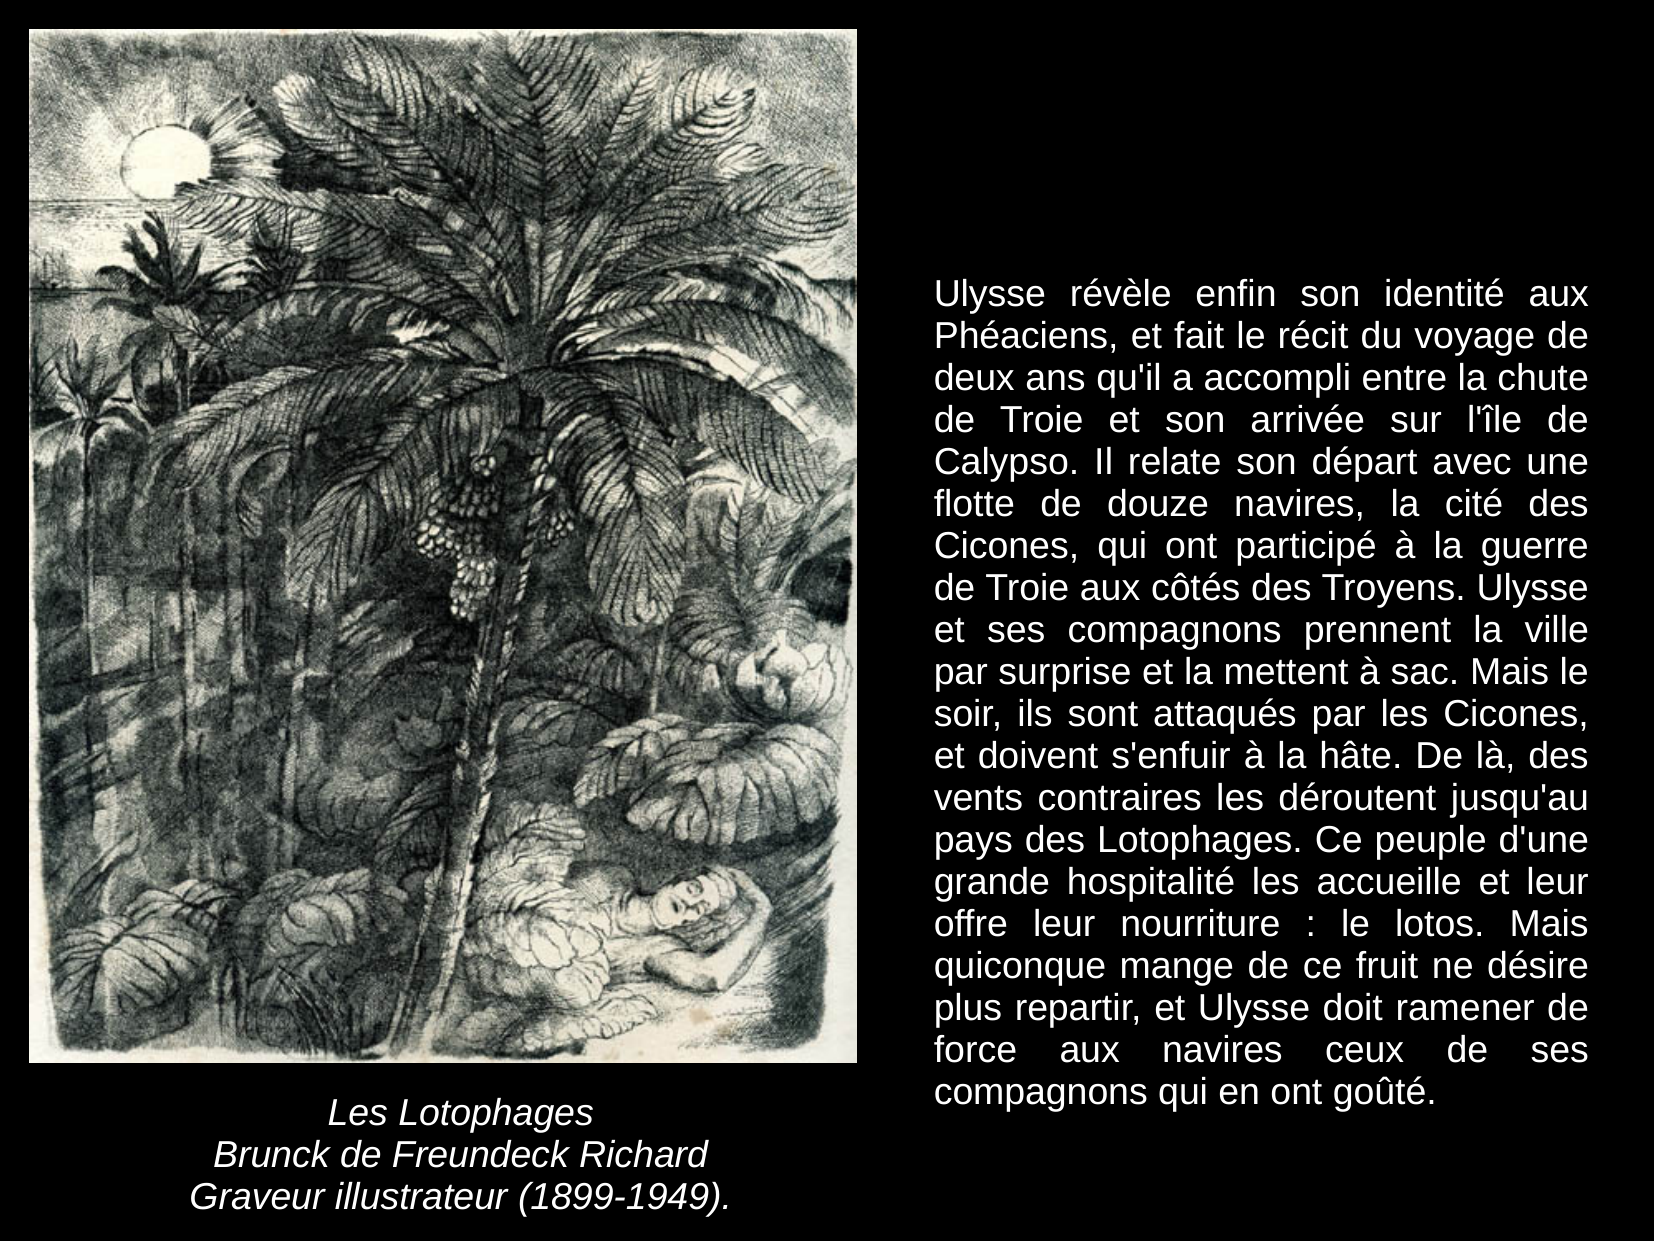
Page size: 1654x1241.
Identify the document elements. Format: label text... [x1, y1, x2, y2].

text_box [0, 0, 1654, 1241]
picture [29, 29, 857, 1063]
title Les Lotophages Brunck de Freundeck Richard Graveur illustrateur (1899-1949). [147, 1080, 774, 1229]
list Ulysse révèle enfin son identité aux Phéaciens, et fait le récit du voyage de deux ans qu'il a accompli entre la chute de Troie et son arrivée sur l'île de Calypso. Il relate son départ avec une flotte de douze navires, la cité des Cicones, qui ont participé à la guerre de Troie aux côtés des Troyens. Ulysse et ses compagnons prennent la ville par surprise et la mettent à sac. Mais le soir, ils sont attaqués par les Cicones, et doivent s'enfuir à la hâte. De là, des vents contraires les déroutent jusqu'au pays des Lotophages. Ce peuple d'une grande hospitalité les accueille et leur offre leur nourriture : le lotos. Mais quiconque mange de ce fruit ne désire plus repartir, et Ulysse doit ramener de force aux navires ceux de ses compagnons qui en ont goûté. [862, 272, 1589, 1114]
